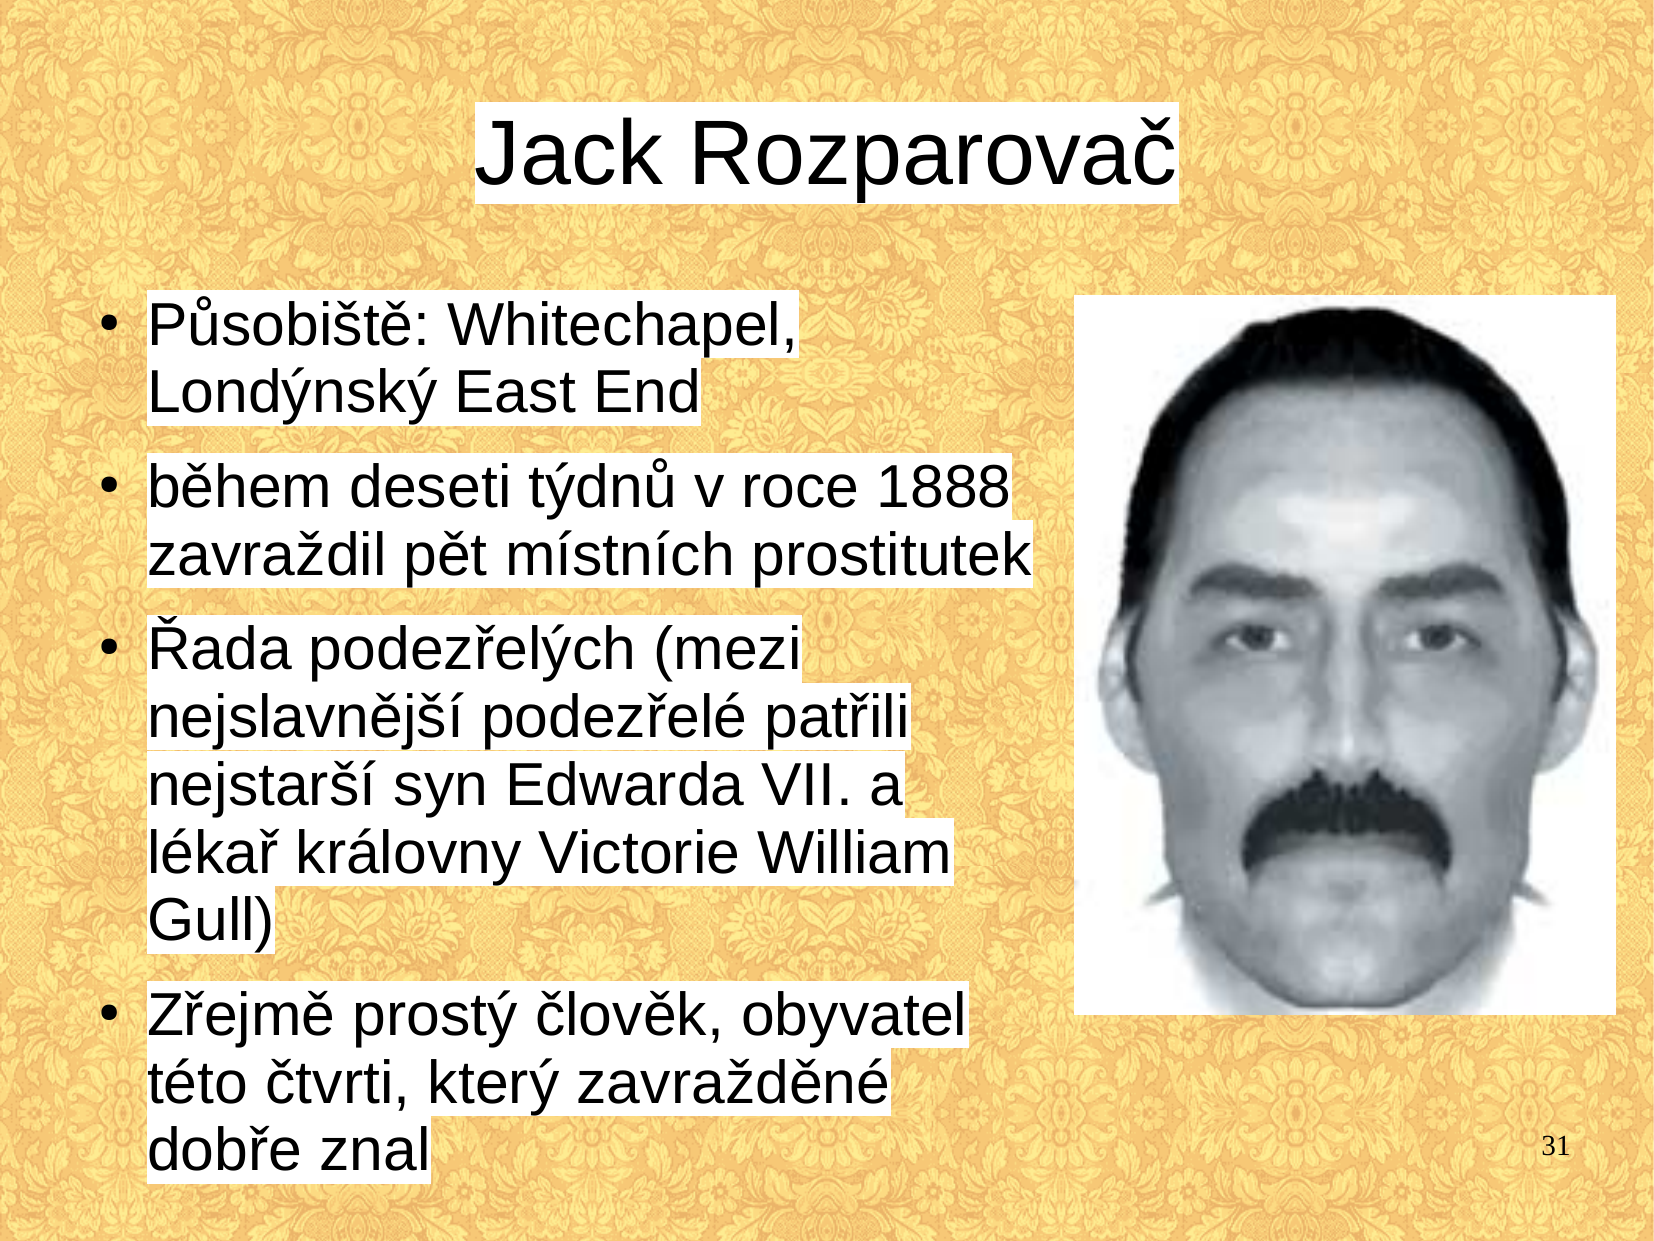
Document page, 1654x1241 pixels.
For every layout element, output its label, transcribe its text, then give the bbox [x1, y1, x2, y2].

picture [0, 0, 1654, 1241]
title Jack Rozparovač [82, 49, 1571, 257]
list Působiště: Whitechapel, Londýnský East End během deseti týdnů v roce 1888 zavraždil pět místních prostitutek Řada podezřelých (mezi nejslavnější podezřelé patřili nejstarší syn Edwarda VII. a lékař královny Victorie William Gull) Zřejmě prostý člověk, obyvatel této čtvrti, který zavražděné dobře znal [82, 290, 1040, 1205]
